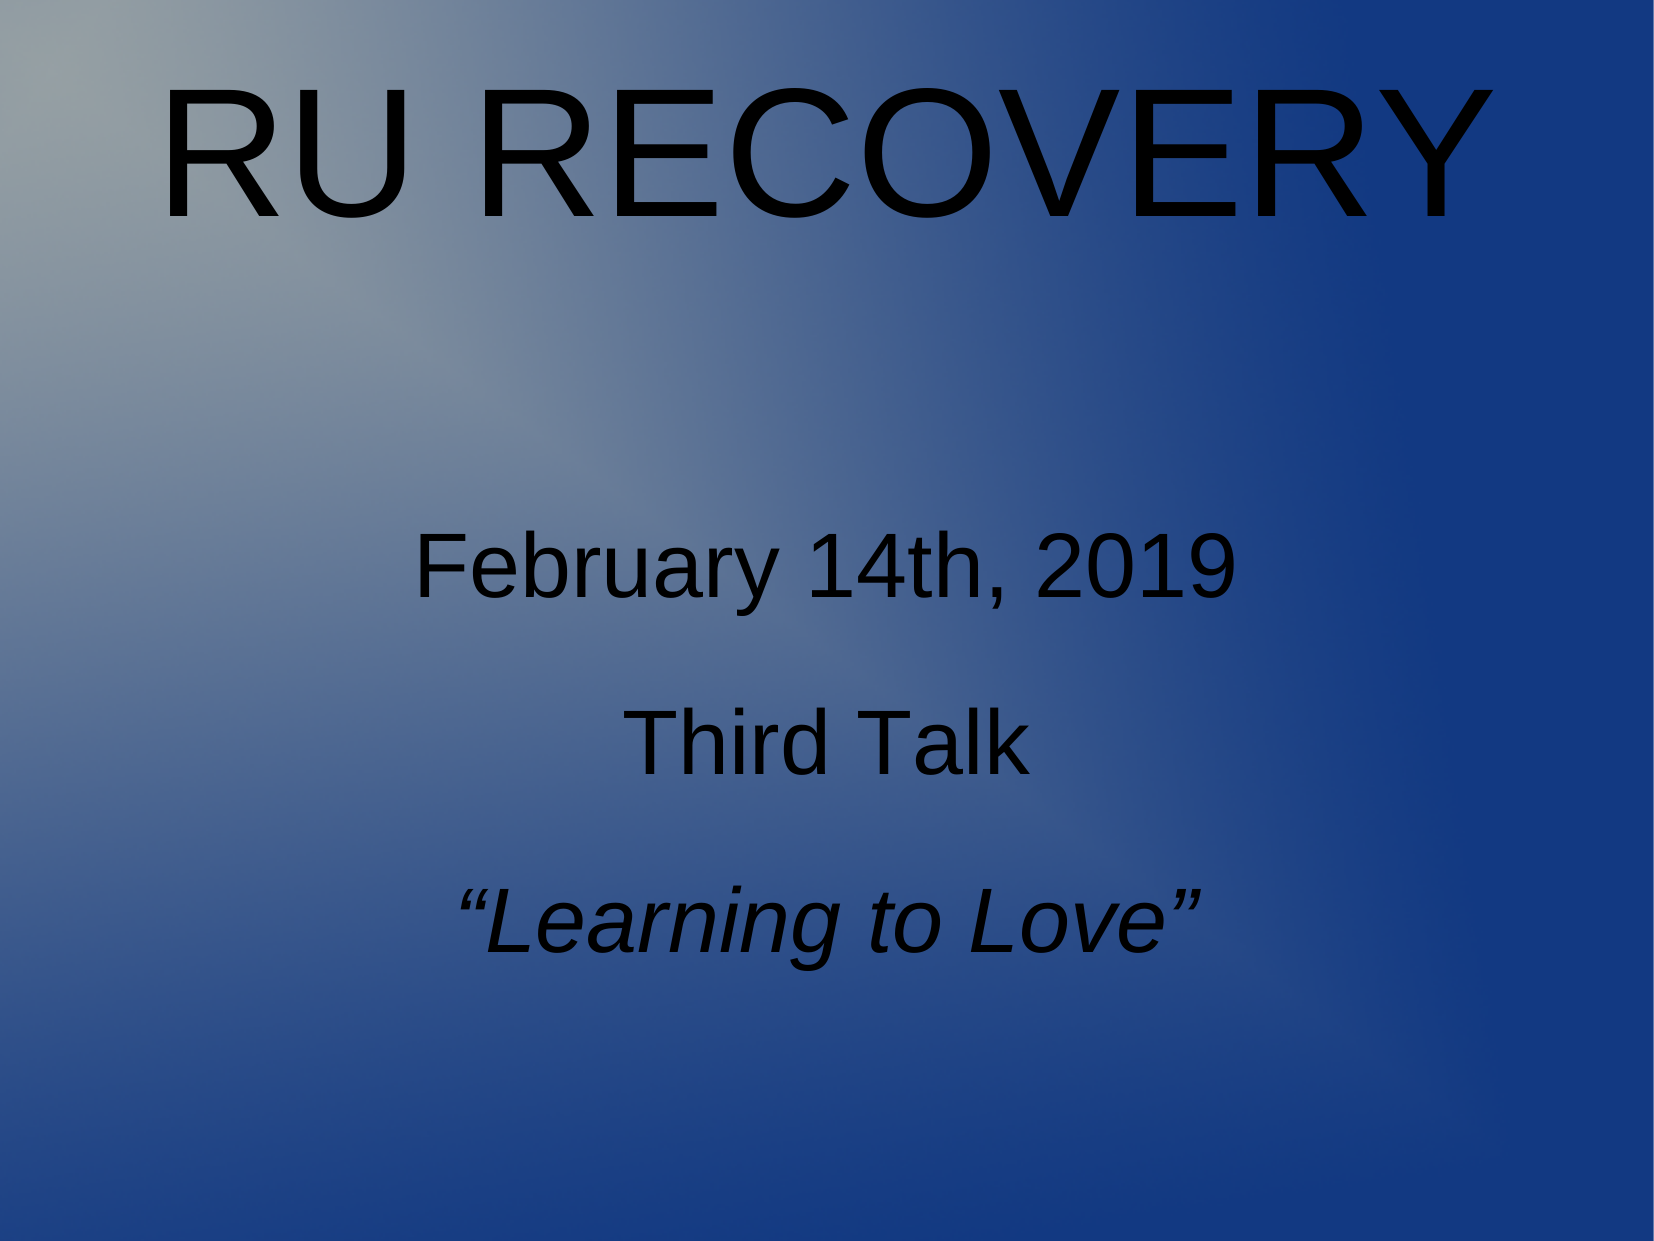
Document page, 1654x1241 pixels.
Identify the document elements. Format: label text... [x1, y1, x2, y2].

subtitle February 14th, 2019 Third Talk “Learning to Love” [82, 290, 1571, 1109]
title RU RECOVERY [82, 49, 1571, 257]
picture [0, 0, 1654, 1241]
